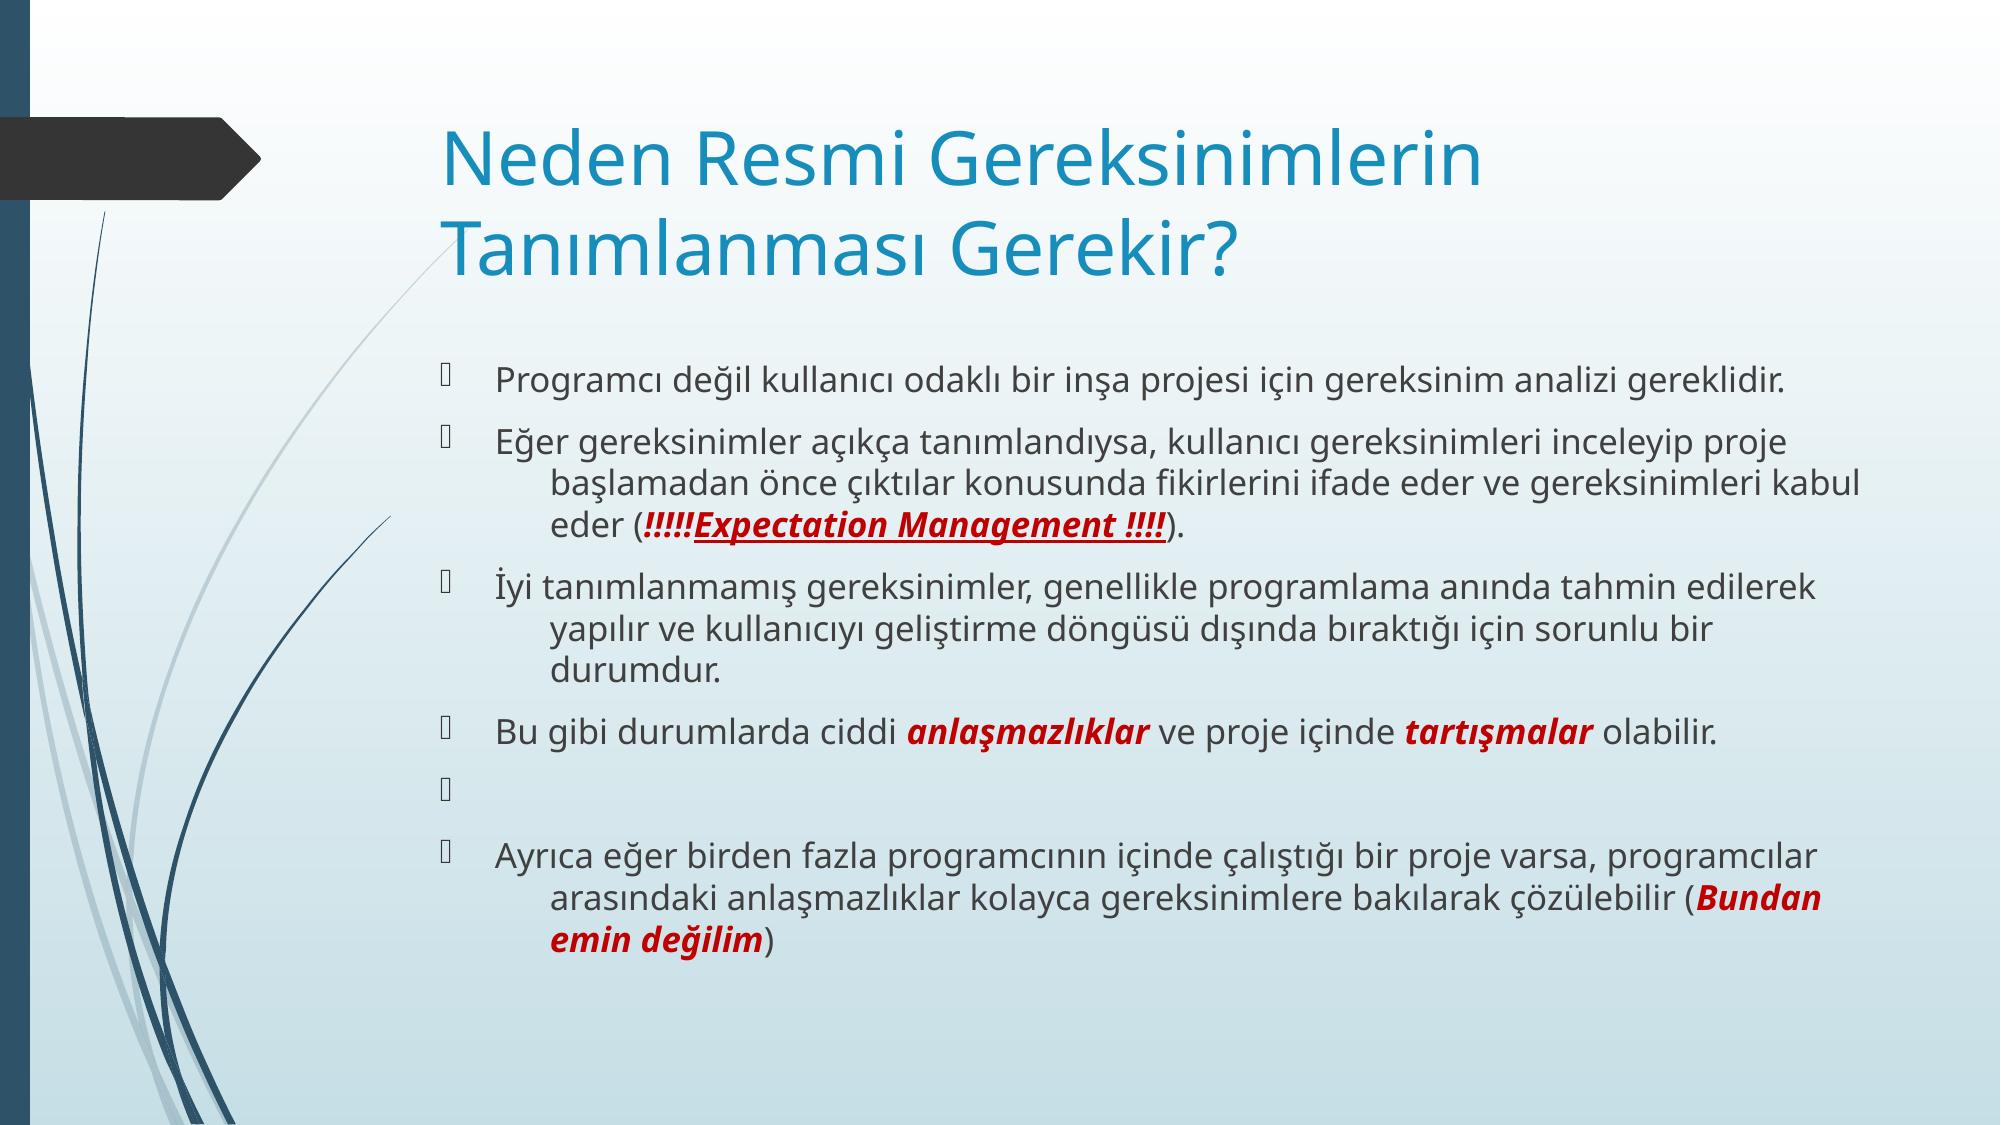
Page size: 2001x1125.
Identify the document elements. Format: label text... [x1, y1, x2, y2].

list Programcı değil kullanıcı odaklı bir inşa projesi için gereksinim analizi gereklidir. Eğer gereksinimler açıkça tanımlandıysa, kullanıcı gereksinimleri inceleyip proje başlamadan önce çıktılar konusunda fikirlerini ifade eder ve gereksinimleri kabul eder (!!!!!Expectation Management !!!!). İyi tanımlanmamış gereksinimler, genellikle programlama anında tahmin edilerek yapılır ve kullanıcıyı geliştirme döngüsü dışında bıraktığı için sorunlu bir durumdur. Bu gibi durumlarda ciddi anlaşmazlıklar ve proje içinde tartışmalar olabilir. Ayrıca eğer birden fazla programcının içinde çalıştığı bir proje varsa, programcılar arasındaki anlaşmazlıklar kolayca gereksinimlere bakılarak çözülebilir (Bundan emin değilim) [424, 350, 1888, 970]
title Neden Resmi Gereksinimlerin Tanımlanması Gerekir? [425, 102, 1888, 313]
